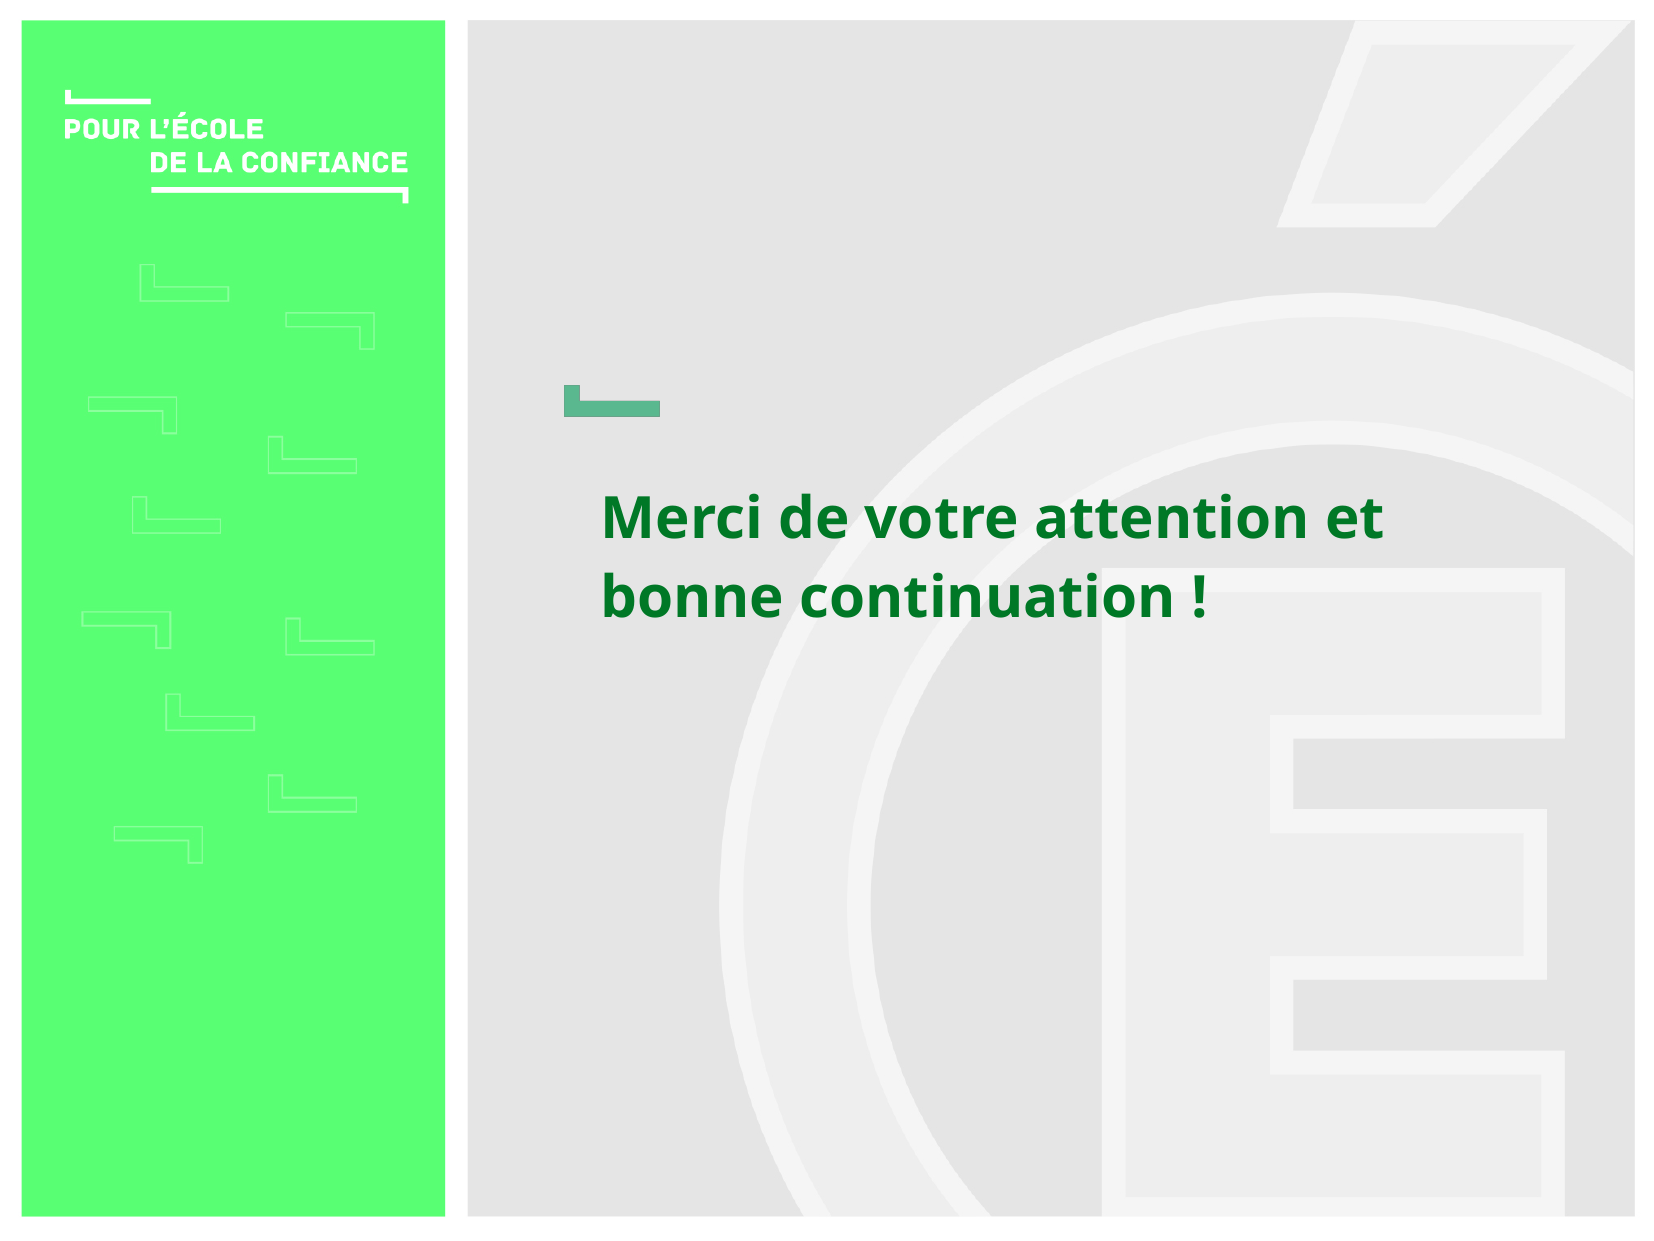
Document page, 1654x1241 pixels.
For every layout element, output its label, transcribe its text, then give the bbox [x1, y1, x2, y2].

picture [0, 0, 1654, 1241]
text_box Merci de votre attention et bonne continuation ! [585, 468, 1524, 647]
